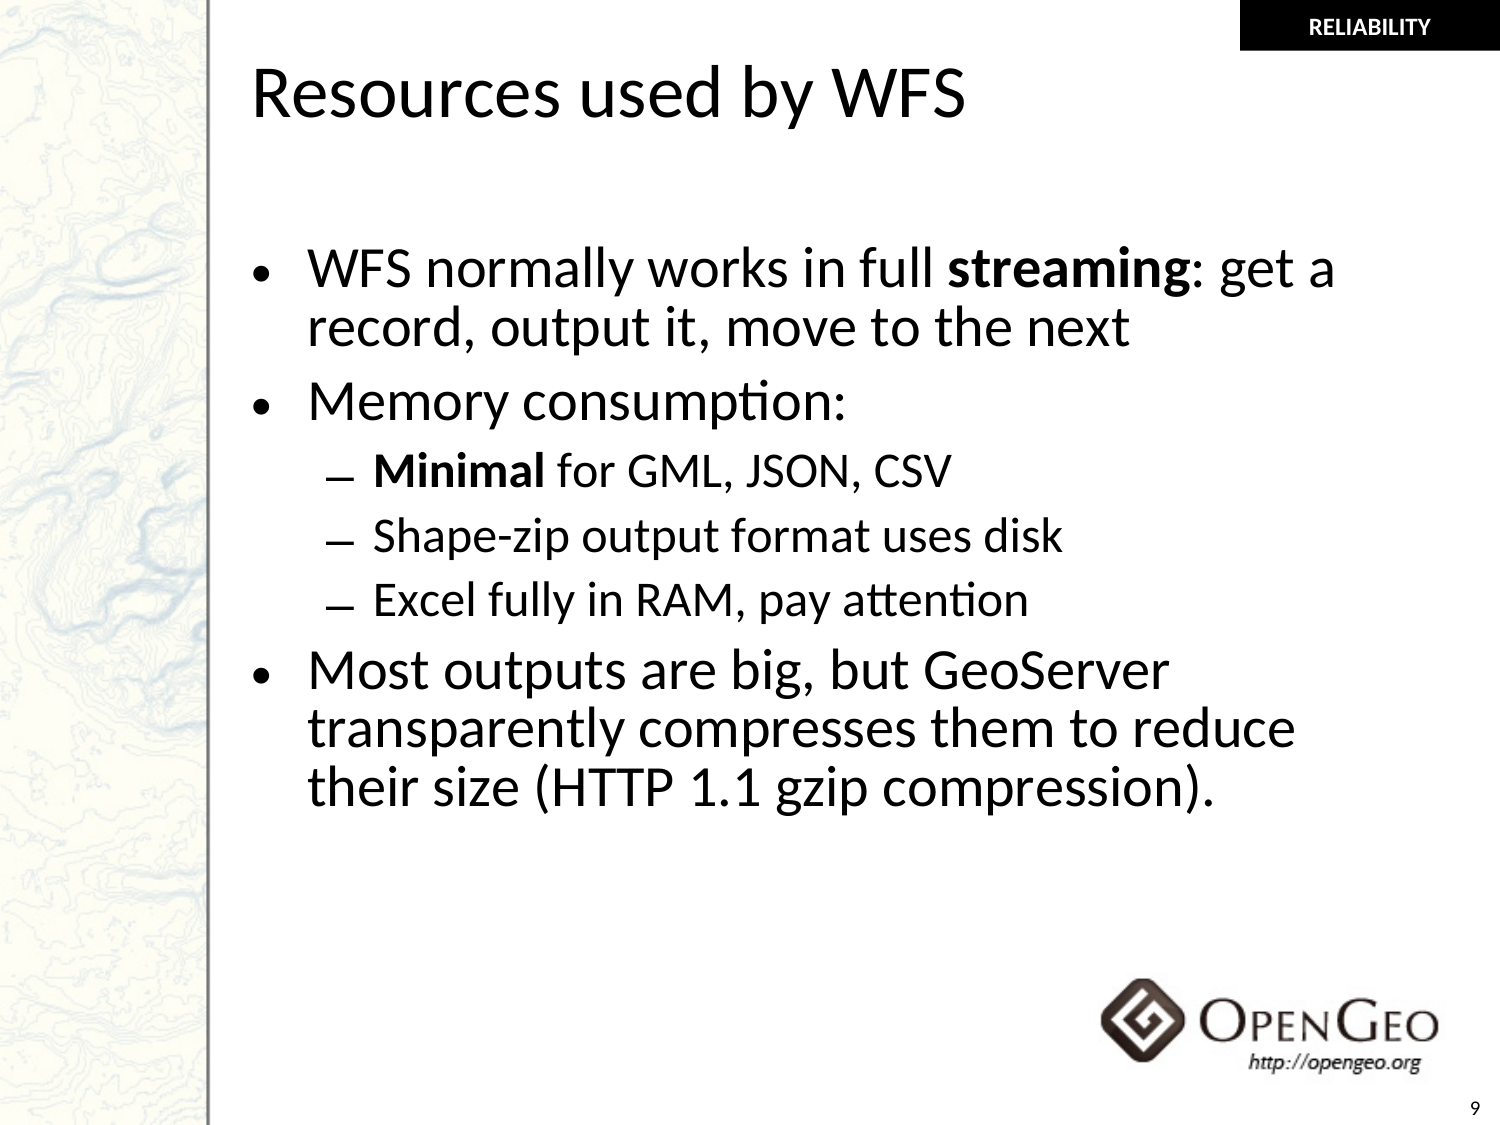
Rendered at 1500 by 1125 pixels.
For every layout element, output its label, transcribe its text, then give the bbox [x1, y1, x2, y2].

title Resources used by WFS [236, 13, 1426, 185]
list WFS normally works in full streaming: get a record, output it, move to the next Memory consumption: Minimal for GML, JSON, CSV Shape-zip output format uses disk Excel fully in RAM, pay attention Most outputs are big, but GeoServer transparently compresses them to reduce their size (HTTP 1.1 gzip compression). [236, 236, 1426, 1004]
picture [0, 0, 1500, 1125]
text_box RELIABILITY [1240, 0, 1500, 51]
